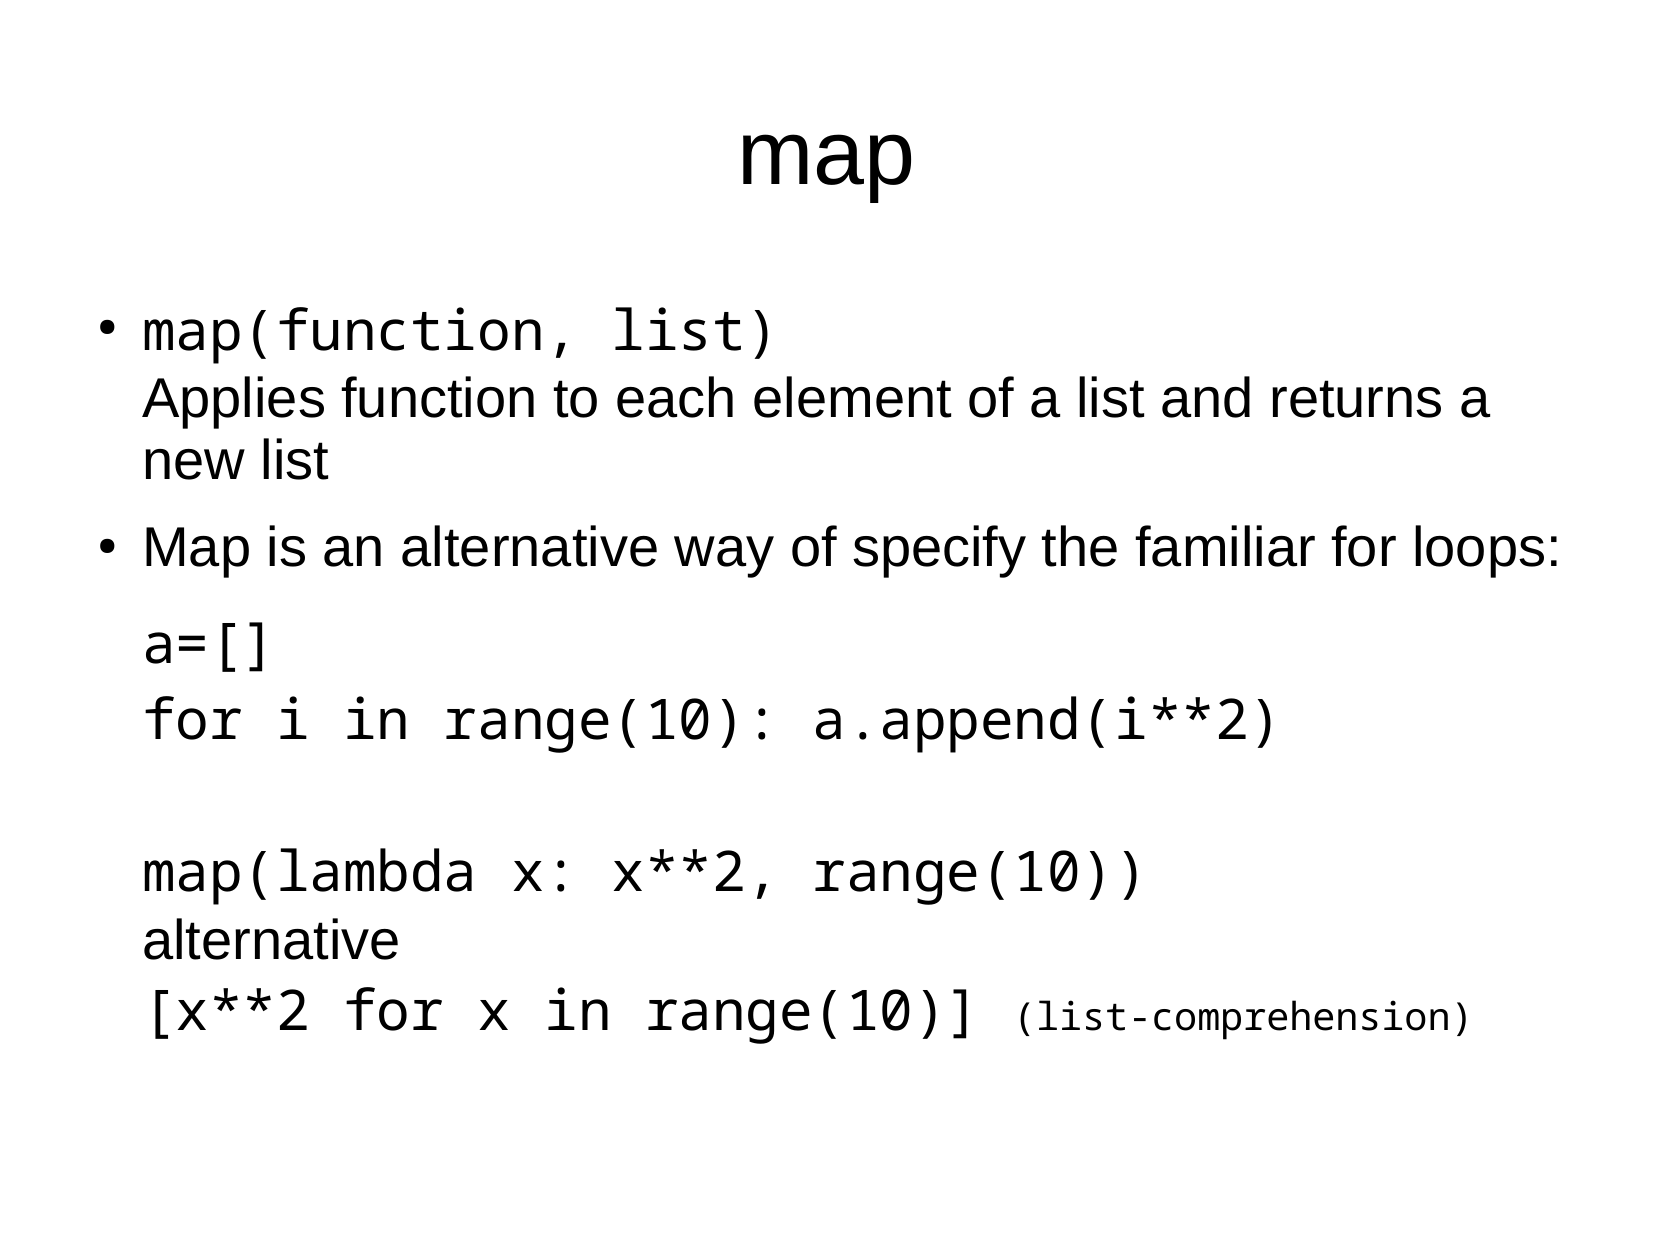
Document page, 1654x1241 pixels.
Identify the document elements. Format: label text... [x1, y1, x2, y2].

list map(function, list) Applies function to each element of a list and returns a new list Map is an alternative way of specify the familiar for loops: a=[] for i in range(10): a.append(i**2) map(lambda x: x**2, range(10)) alternative [x**2 for x in range(10)] (list-comprehension) [82, 290, 1571, 1109]
title map [82, 56, 1571, 250]
